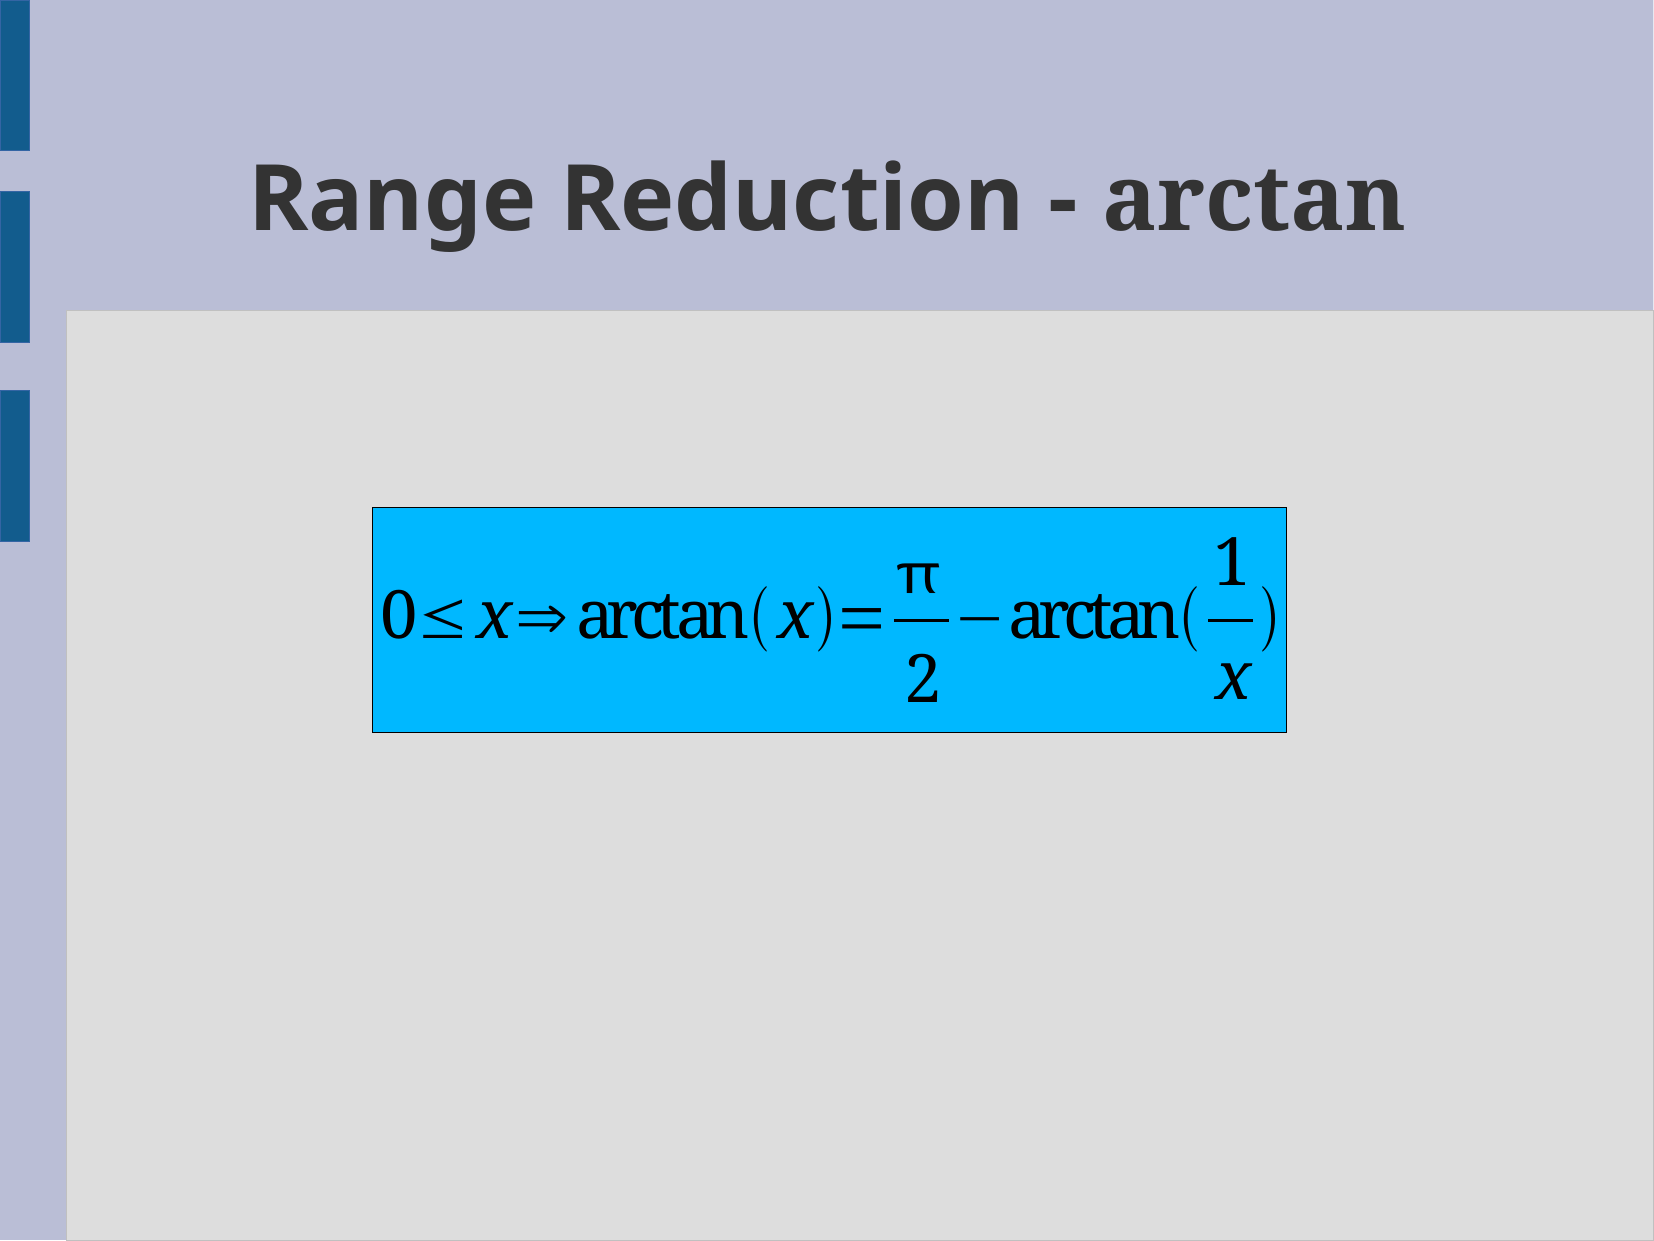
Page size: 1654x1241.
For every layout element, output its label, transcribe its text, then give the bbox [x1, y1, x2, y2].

chart [372, 507, 1287, 733]
title Range Reduction - arctan [121, 91, 1534, 299]
